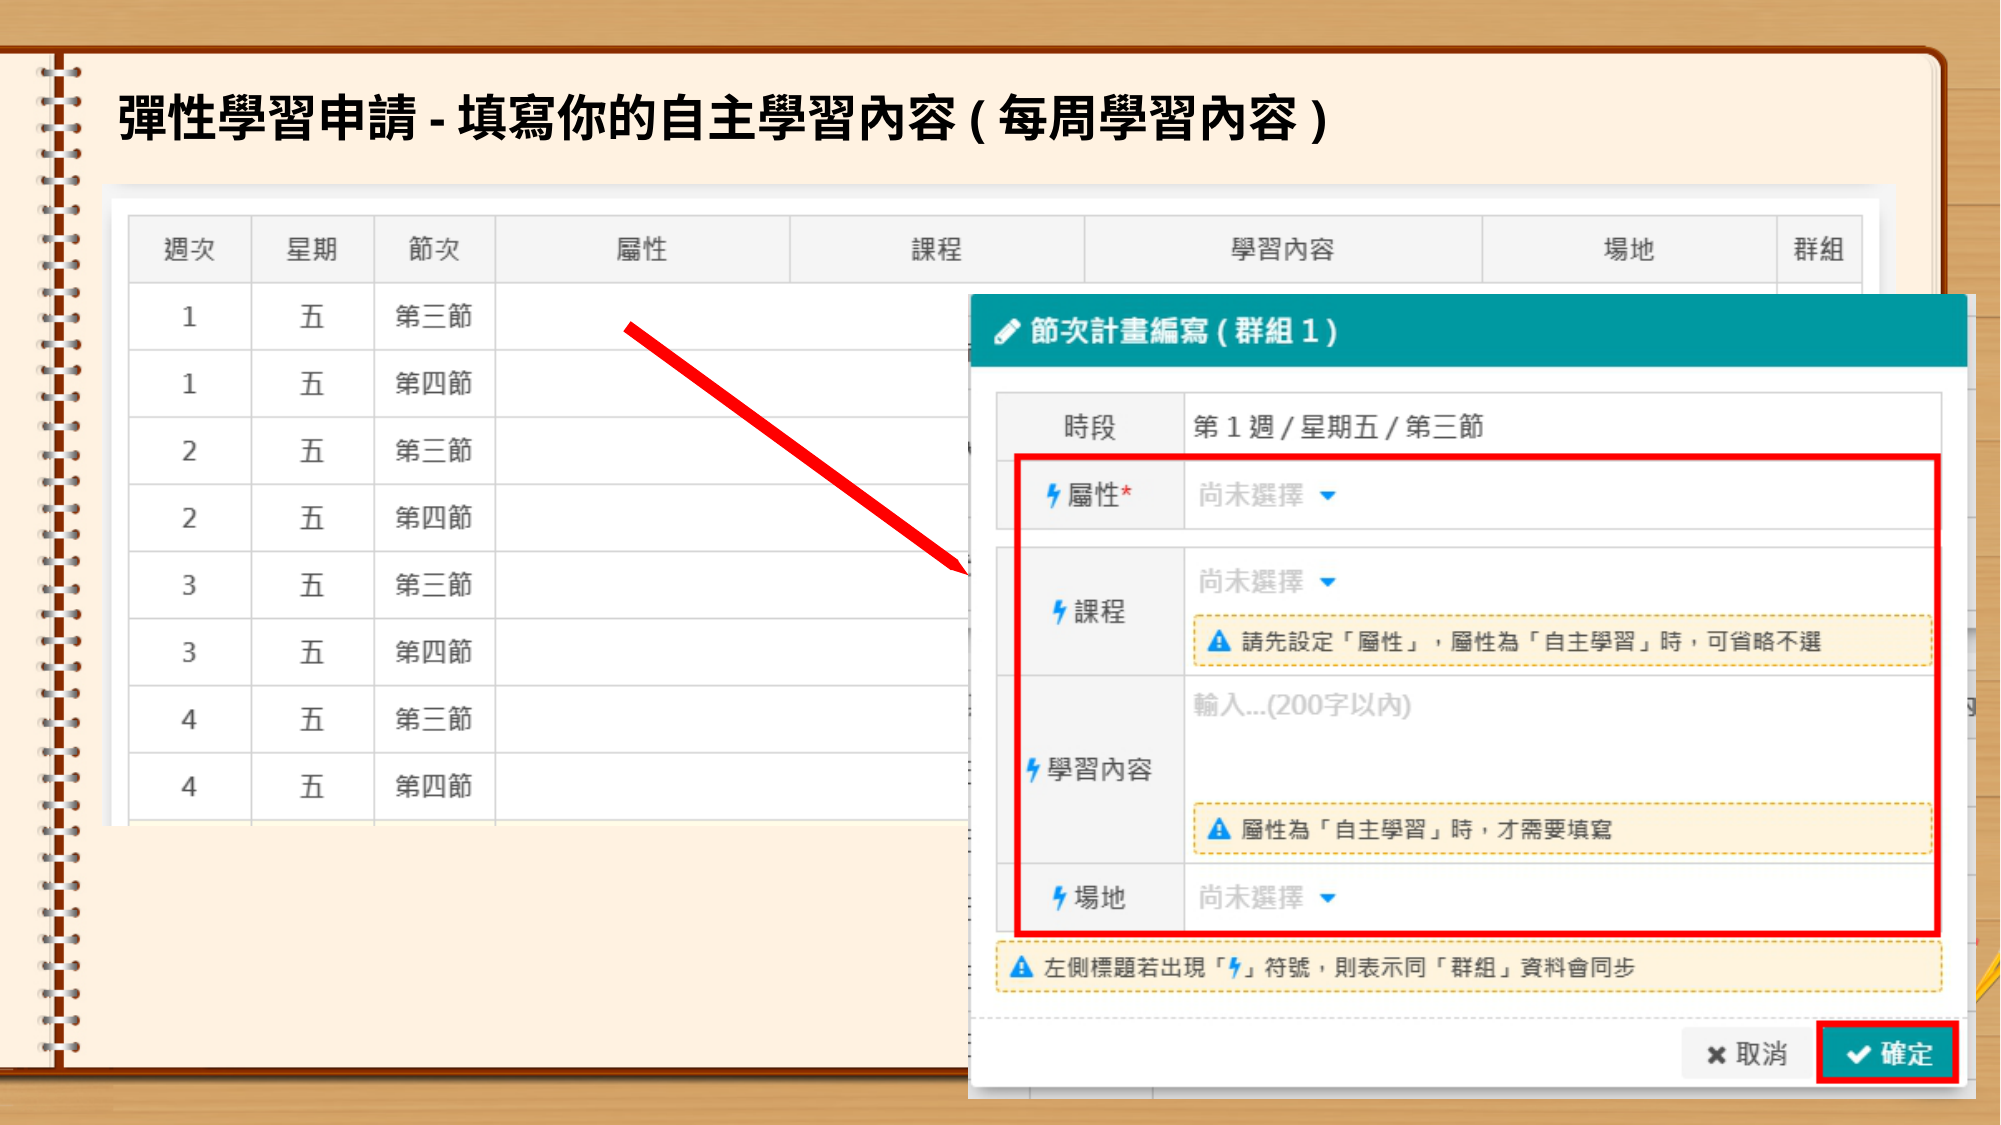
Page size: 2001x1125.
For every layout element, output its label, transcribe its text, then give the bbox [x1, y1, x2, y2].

picture [102, 184, 1976, 1099]
text_box 彈性學習申請-填寫你的自主學習內容(每周學習內容) [102, 79, 1378, 154]
